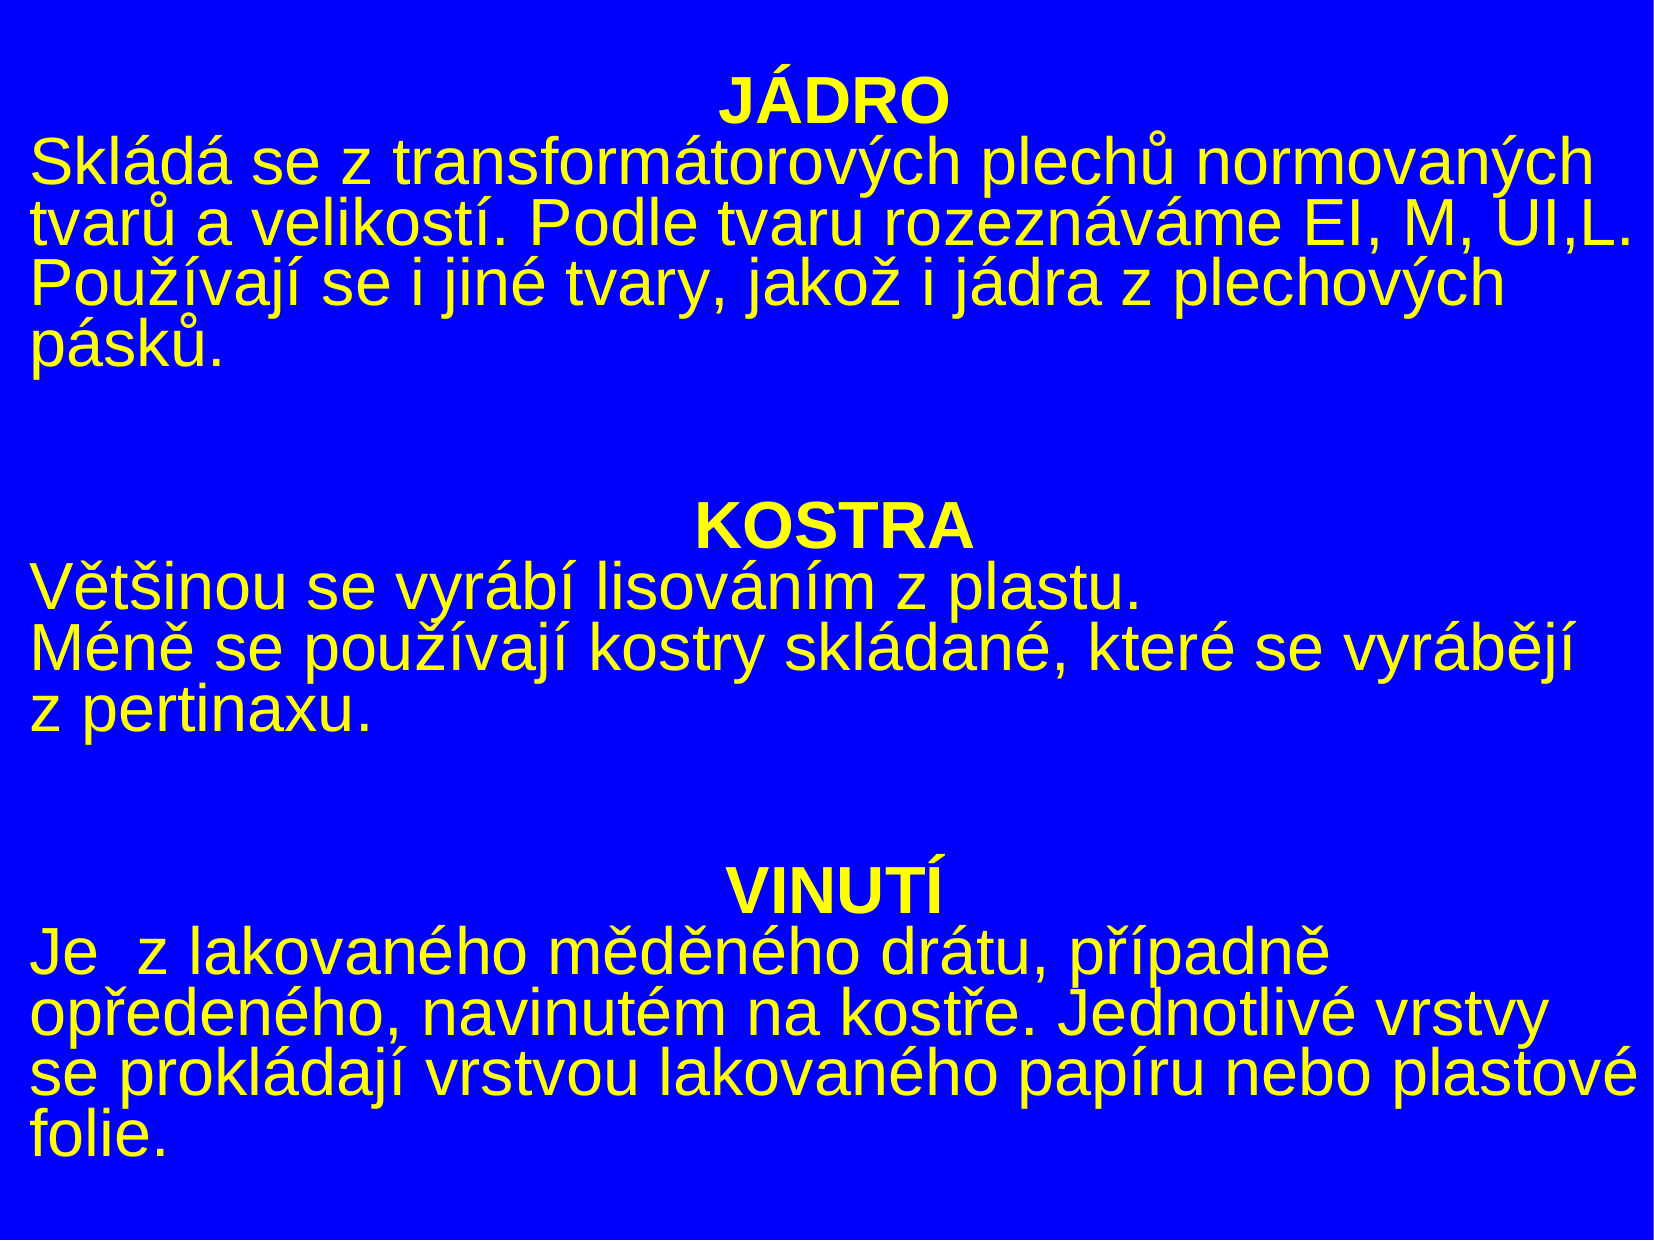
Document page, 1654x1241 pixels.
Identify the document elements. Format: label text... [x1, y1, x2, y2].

subtitle JÁDRO Skládá se z transformátorových plechů normovaných tvarů a velikostí. Podle tvaru rozeznáváme EI, M, UI,L. Používají se i jiné tvary, jakož i jádra z plechových pásků. KOSTRA Většinou se vyrábí lisováním z plastu. Méně se používají kostry skládané, které se vyrábějí z pertinaxu. VINUTÍ Je z lakovaného měděného drátu, případně opředeného, navinutém na kostře. Jednotlivé vrstvy se prokládají vrstvou lakovaného papíru nebo plastové folie. [29, 59, 1654, 1239]
